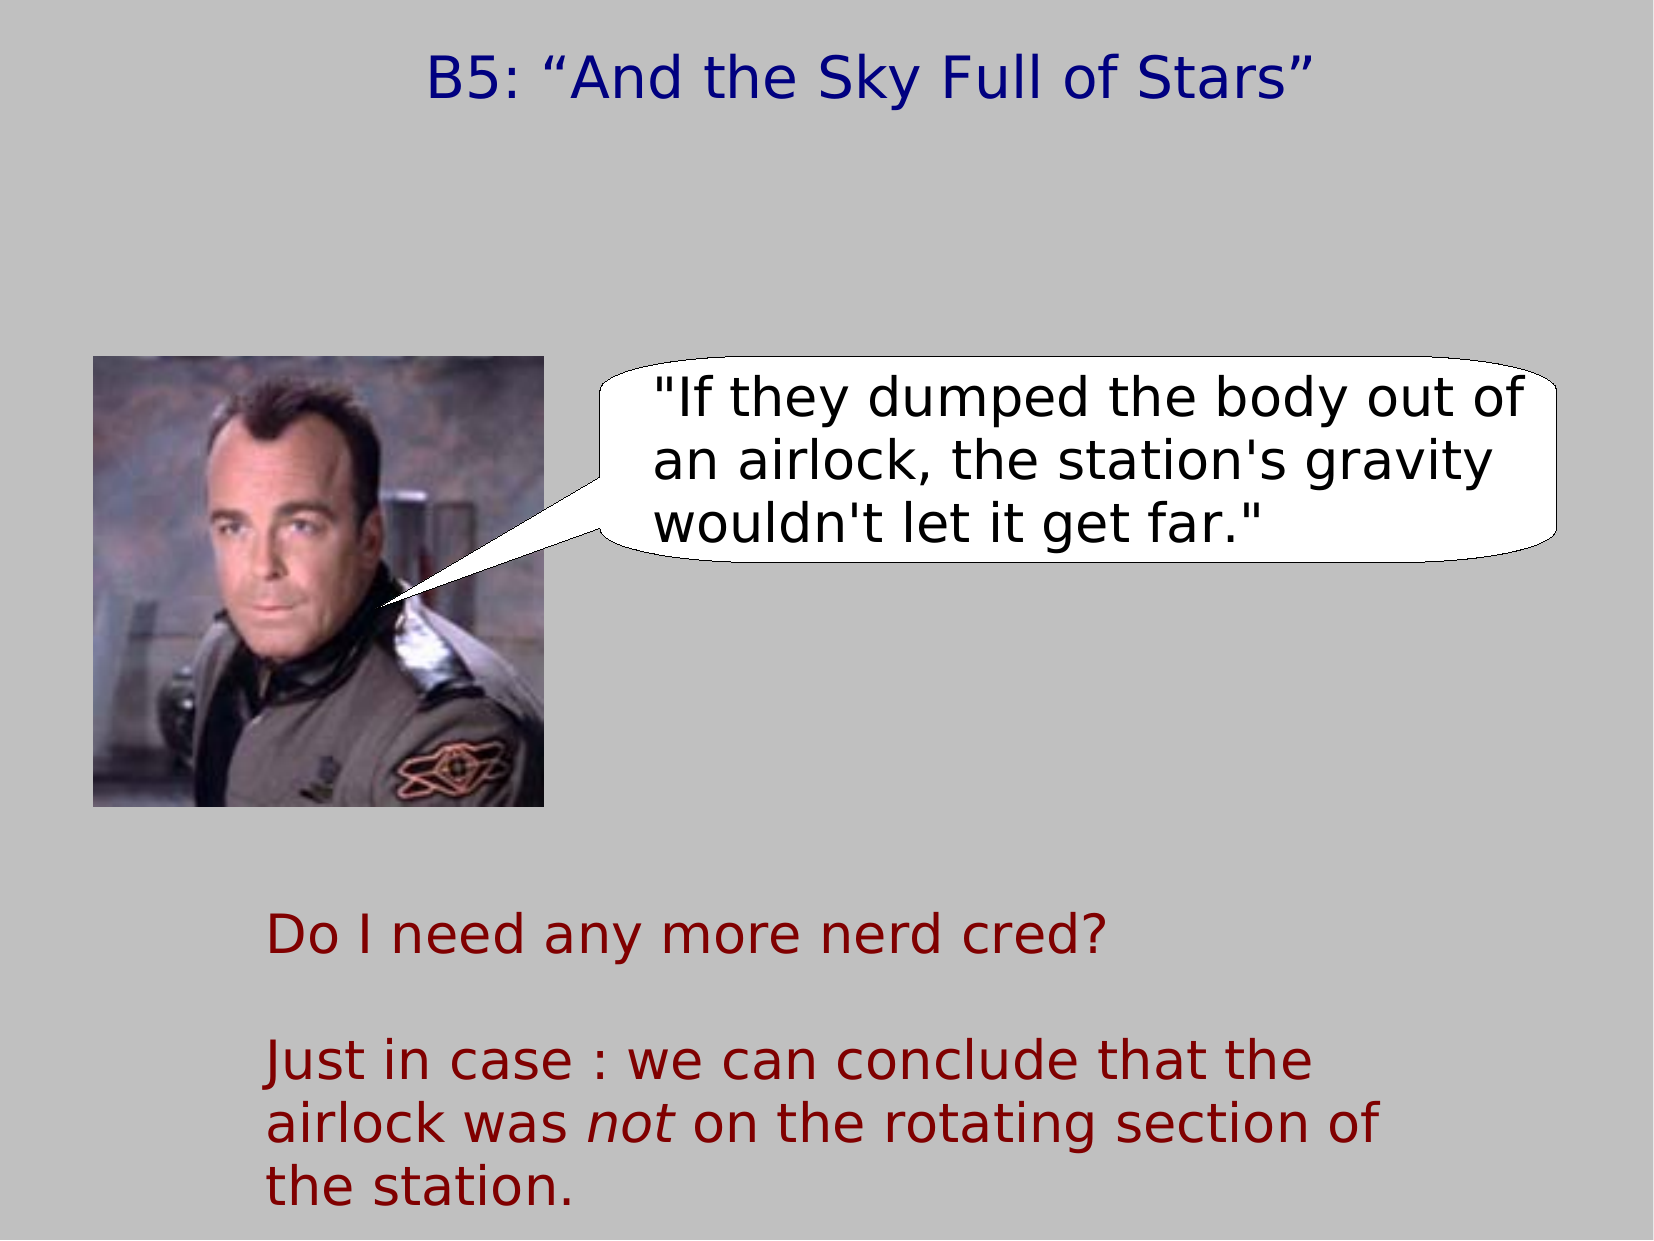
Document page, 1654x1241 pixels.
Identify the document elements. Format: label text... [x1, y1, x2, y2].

text_box B5: “And the Sky Full of Stars” [410, 37, 1243, 121]
text_box "If they dumped the body out of an airlock, the station's gravity wouldn't let it get far." [637, 358, 1557, 563]
picture [93, 356, 544, 807]
text_box Do I need any more nerd cred? Just in case : we can conclude that the airlock was not on the rotating section of the station. [250, 895, 1403, 1163]
text_box [375, 368, 637, 610]
